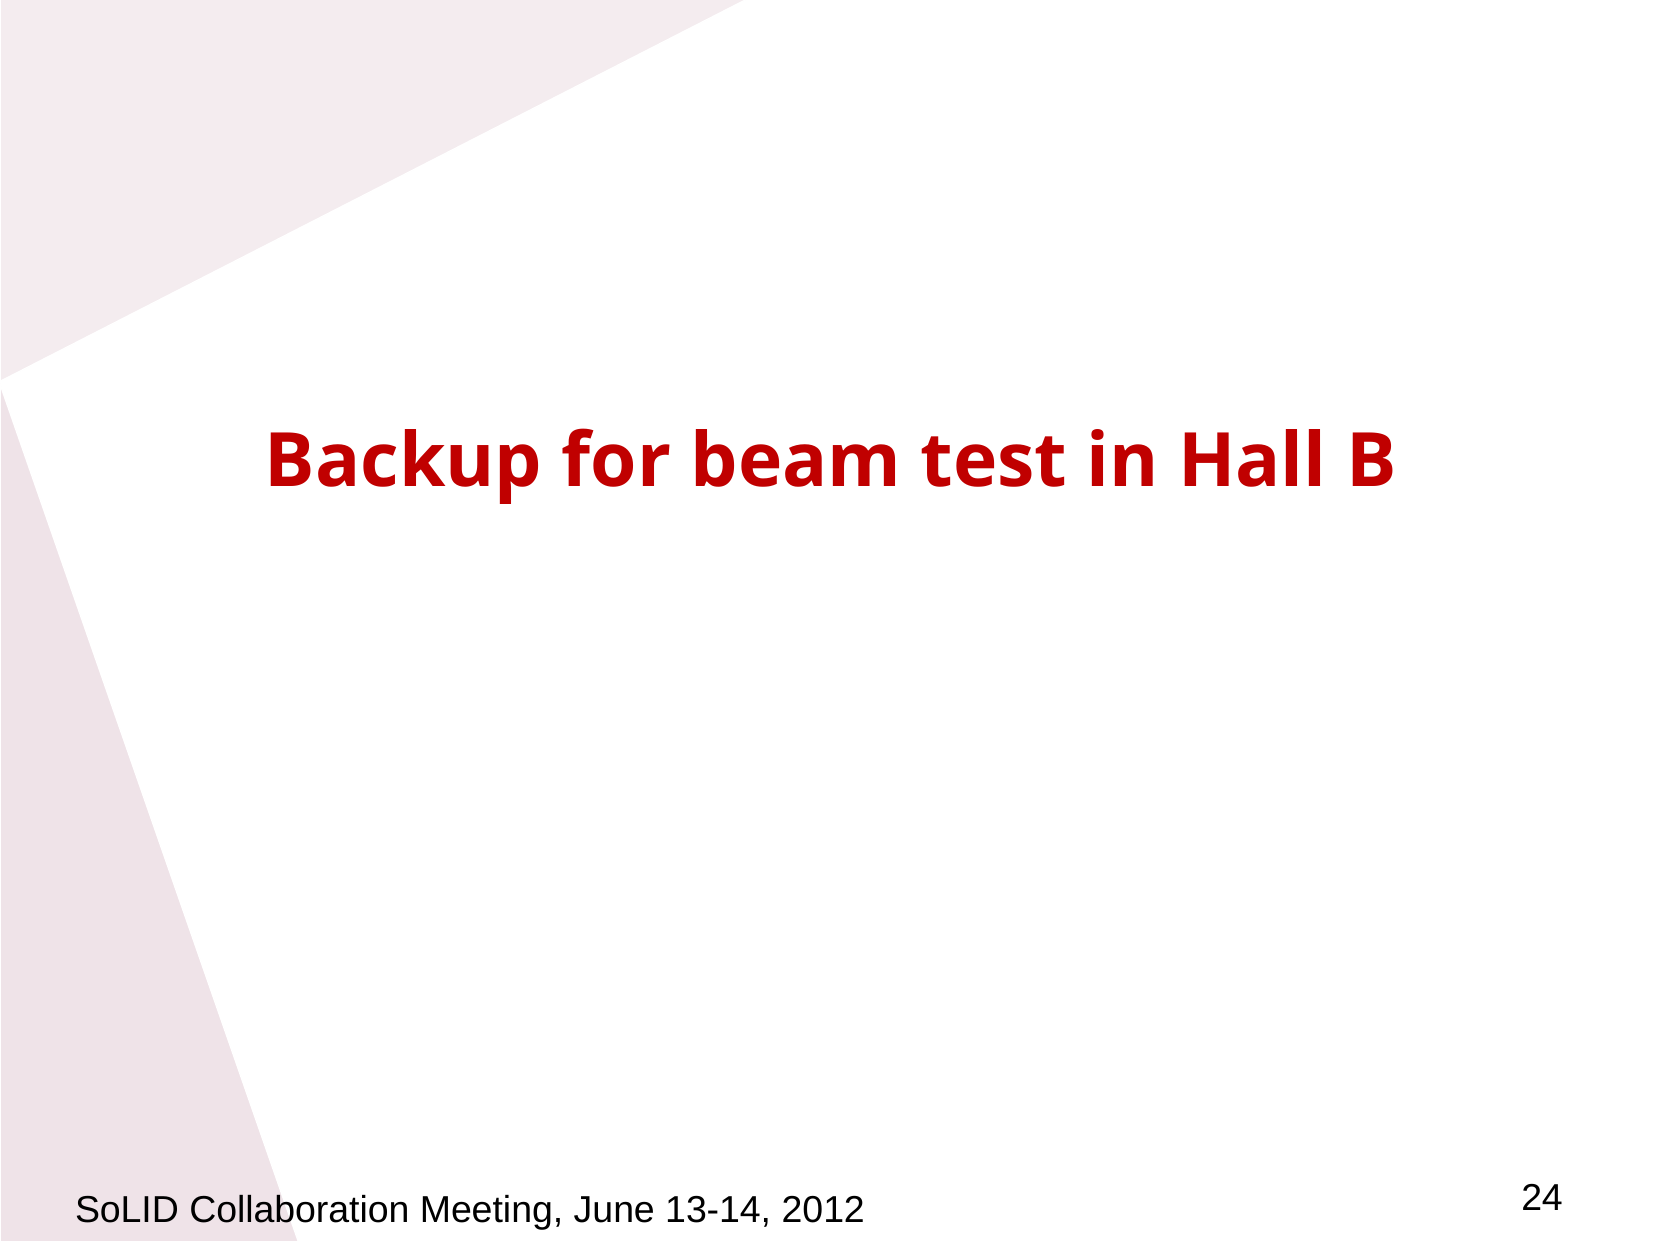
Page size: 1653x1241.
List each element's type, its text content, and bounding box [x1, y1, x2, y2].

title Backup for beam test in Hall B [75, 412, 1588, 538]
